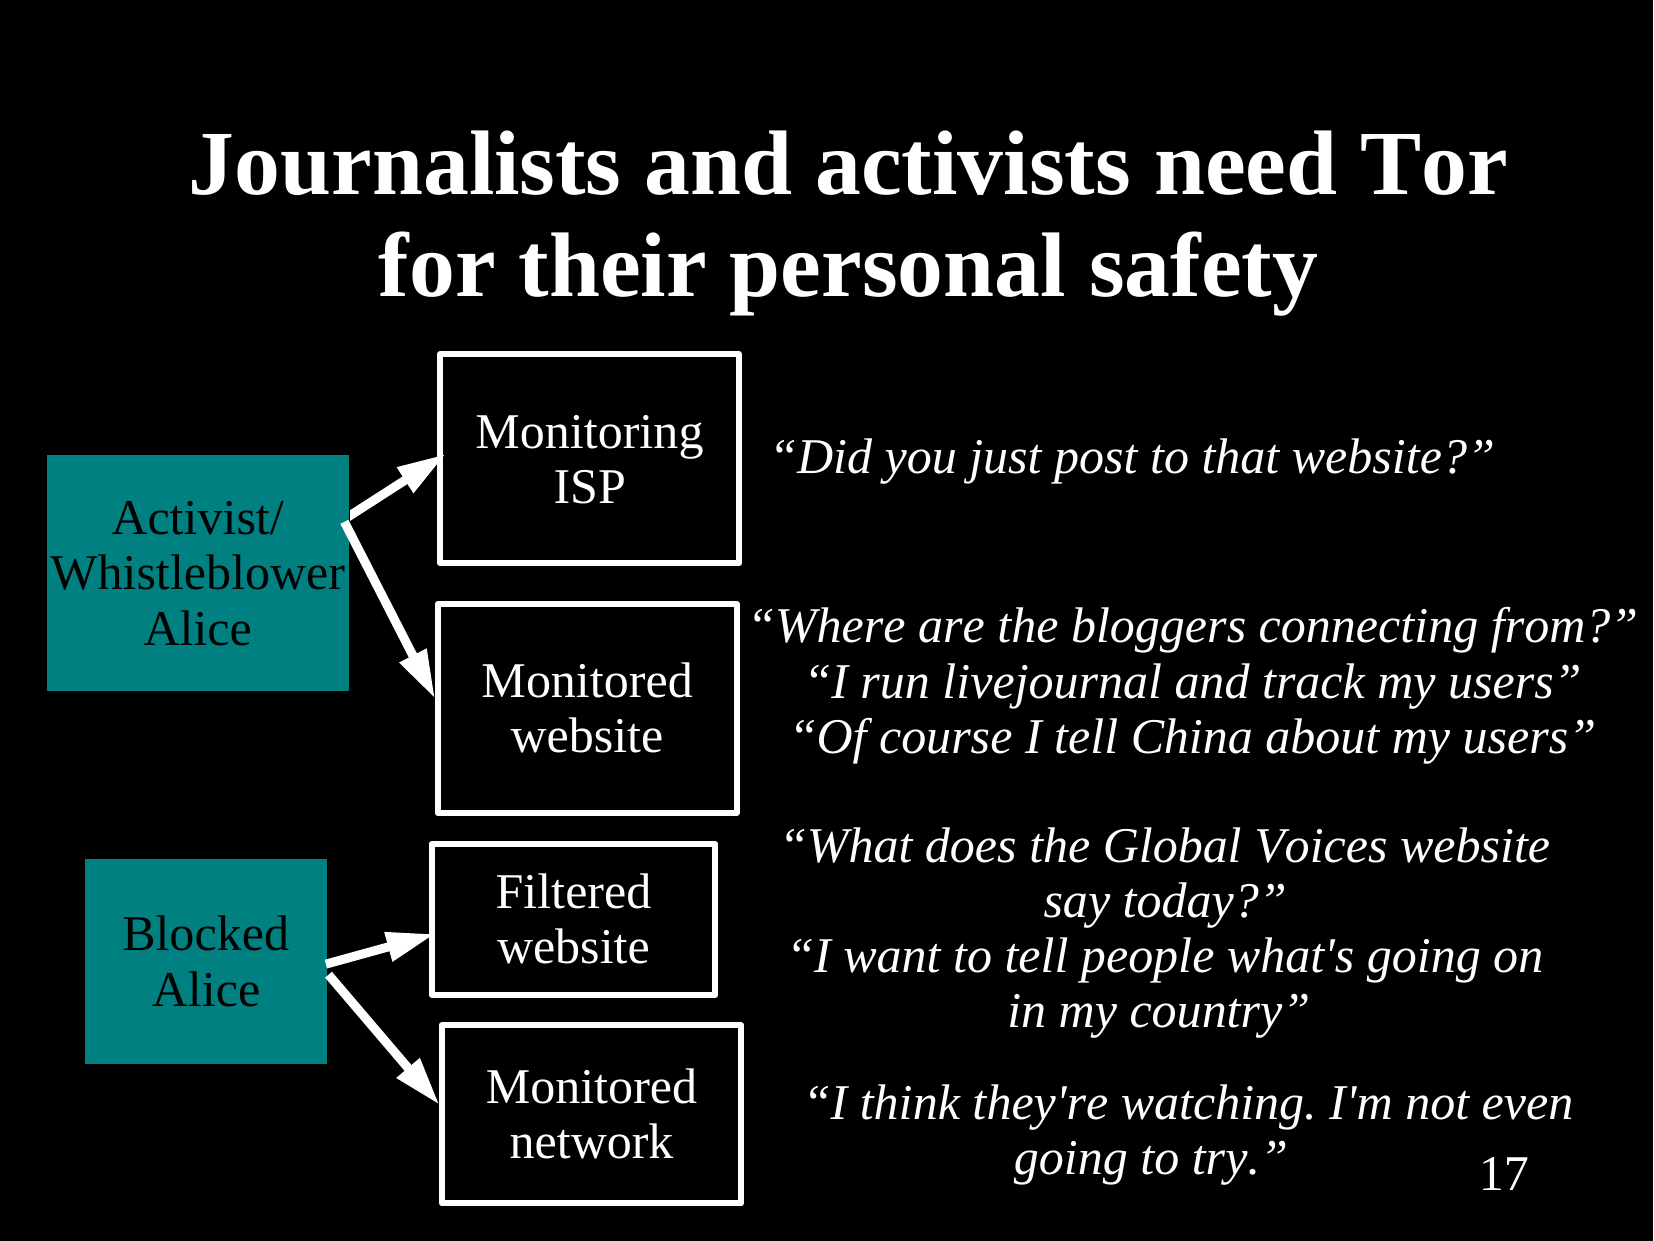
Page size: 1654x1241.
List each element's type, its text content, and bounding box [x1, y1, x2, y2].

text_box Monitored website [437, 603, 737, 814]
text_box “I think they're watching. I'm not even going to try.” [727, 1074, 1603, 1211]
text_box “What does the Global Voices website say today?” “I want to tell people what's going on in my country” [779, 817, 1586, 1039]
text_box Filtered website [431, 843, 716, 996]
text_box “Where are the bloggers connecting from?” “I run livejournal and track my users” “Of course I tell China about my users” [747, 598, 1639, 778]
text_box “Did you just post to that website?” [769, 429, 1587, 579]
text_box Blocked Alice [84, 858, 328, 1065]
text_box Monitored network [441, 1025, 742, 1204]
title Journalists and activists need Tor for their personal safety [121, 94, 1578, 335]
text_box Activist/ Whistleblower Alice [46, 454, 350, 692]
text_box Monitoring ISP [440, 354, 740, 564]
